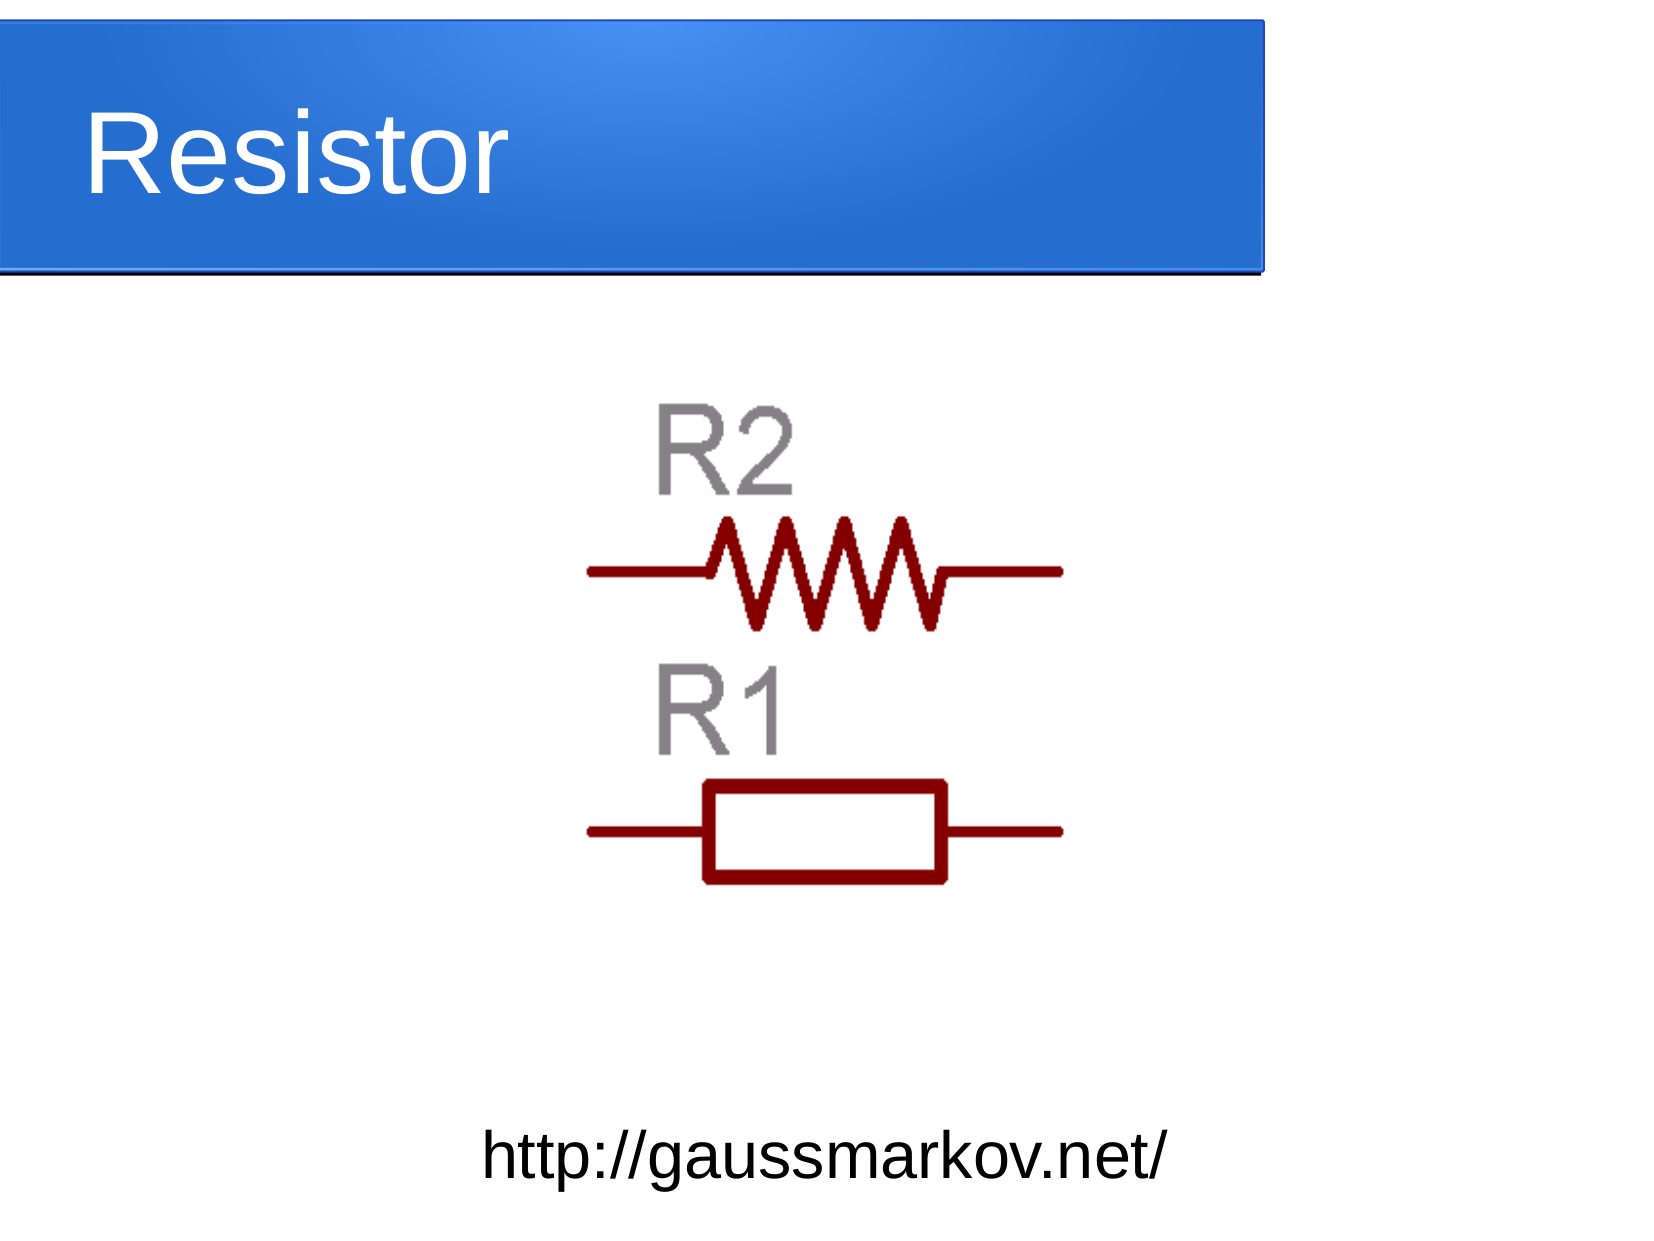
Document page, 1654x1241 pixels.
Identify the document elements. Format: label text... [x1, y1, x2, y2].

subtitle http://gaussmarkov.net/ [30, 1095, 1621, 1216]
picture [390, 374, 1261, 1036]
title Resistor [82, 49, 1250, 257]
